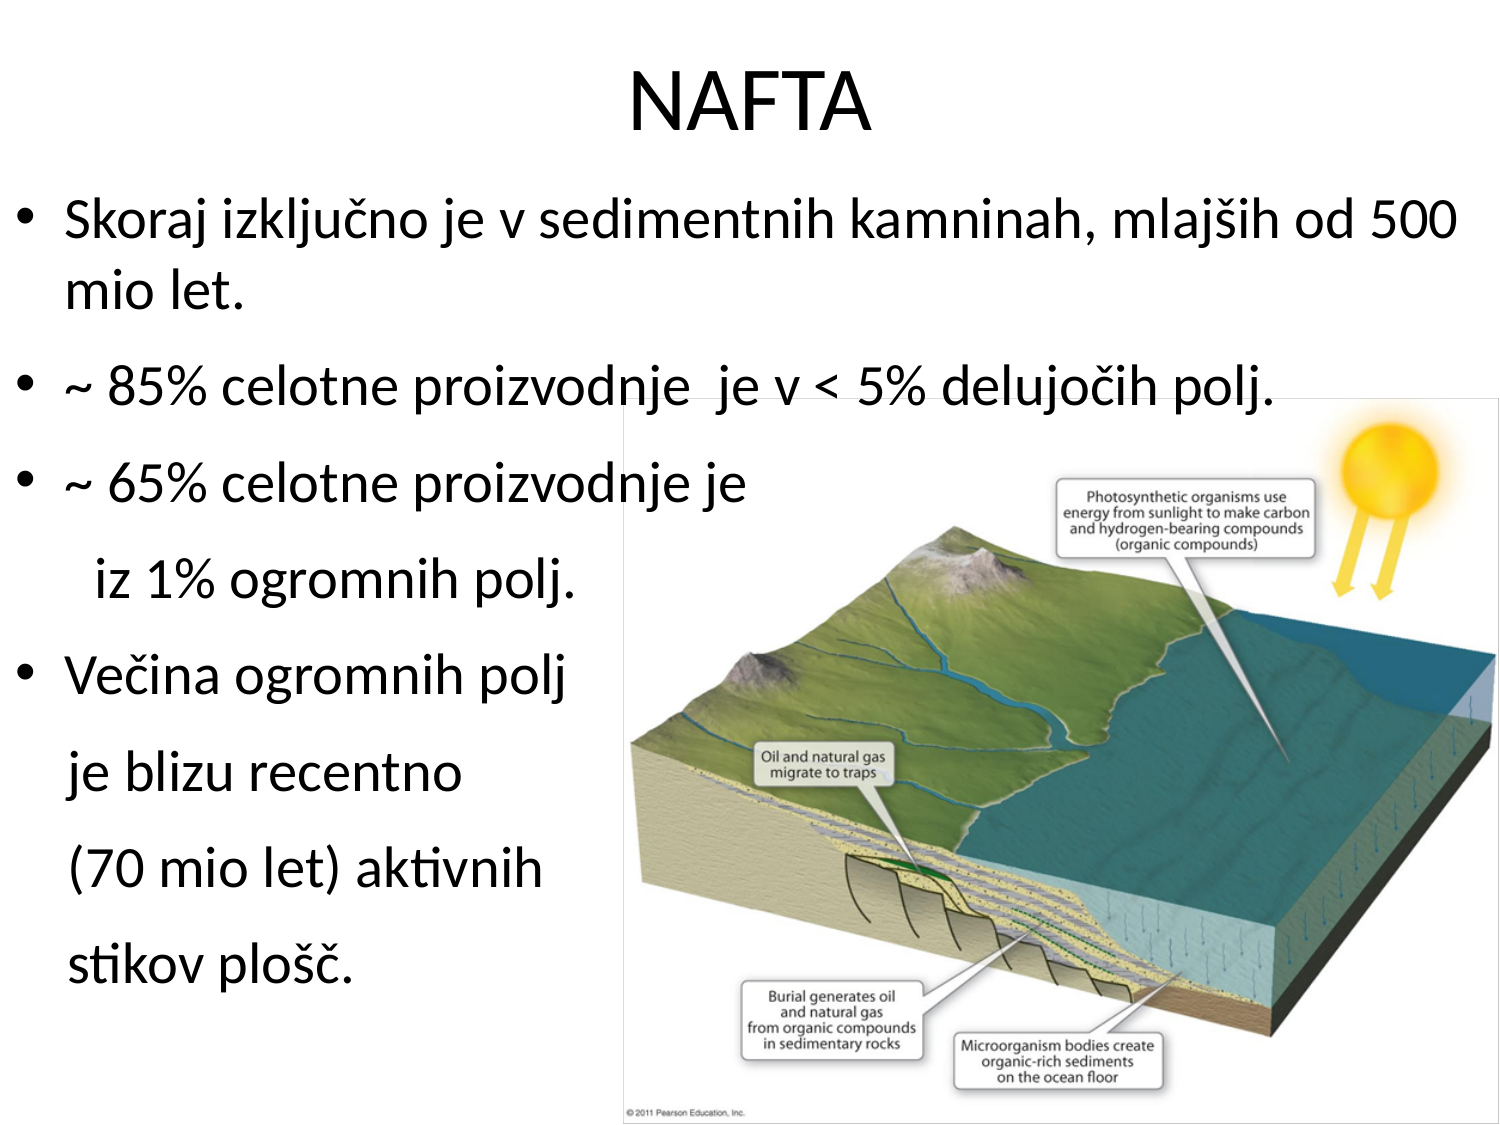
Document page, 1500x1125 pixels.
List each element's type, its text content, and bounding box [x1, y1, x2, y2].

picture [622, 1005, 1500, 1125]
title NAFTA [0, 0, 1500, 172]
list Skoraj izključno je v sedimentnih kamninah, mlajših od 500 mio let. ~ 85% celotne proizvodnje je v < 5% delujočih polj. ~ 65% celotne proizvodnje je iz 1% ogromnih polj. Večina ogromnih polj je blizu recentno (70 mio let) aktivnih stikov plošč. [0, 172, 1500, 1005]
